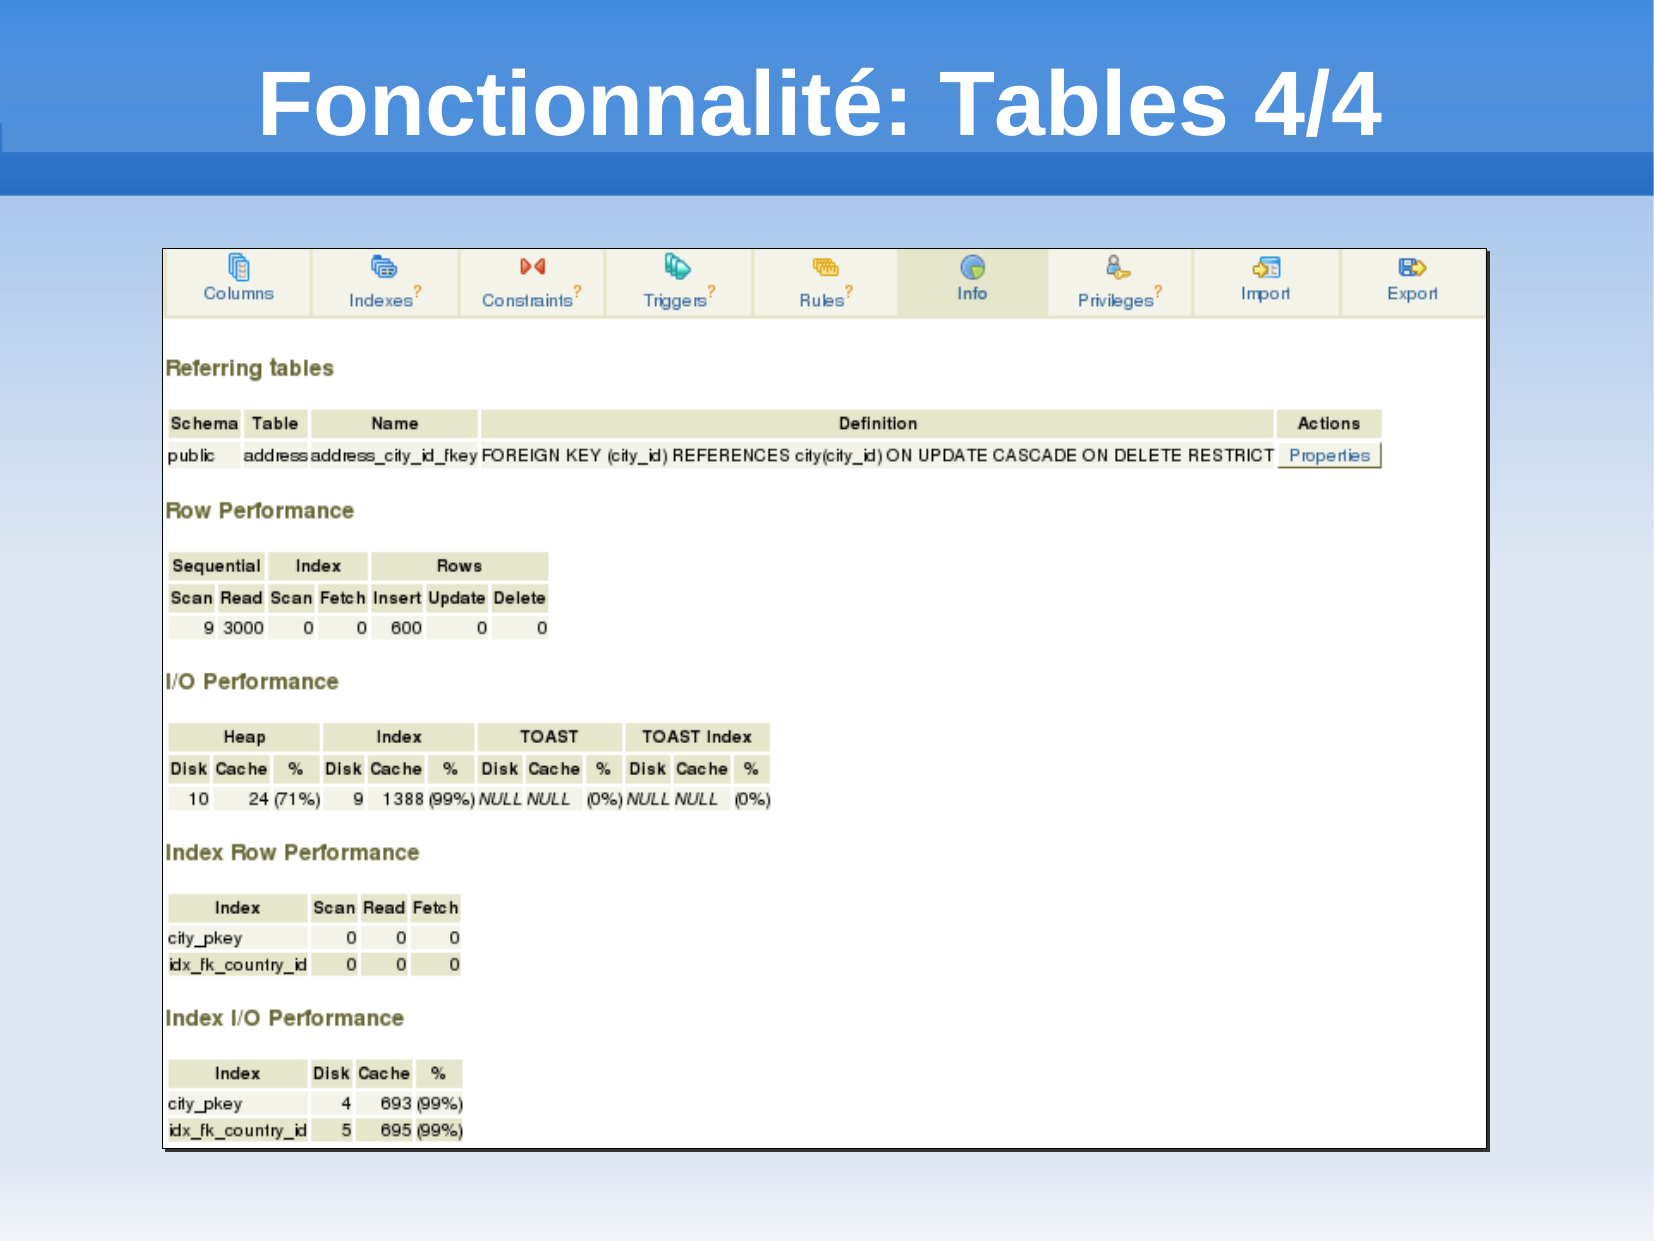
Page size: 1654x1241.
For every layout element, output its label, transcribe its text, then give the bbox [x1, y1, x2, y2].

title Fonctionnalité: Tables 4/4 [76, 7, 1565, 200]
picture [0, 0, 1654, 1241]
